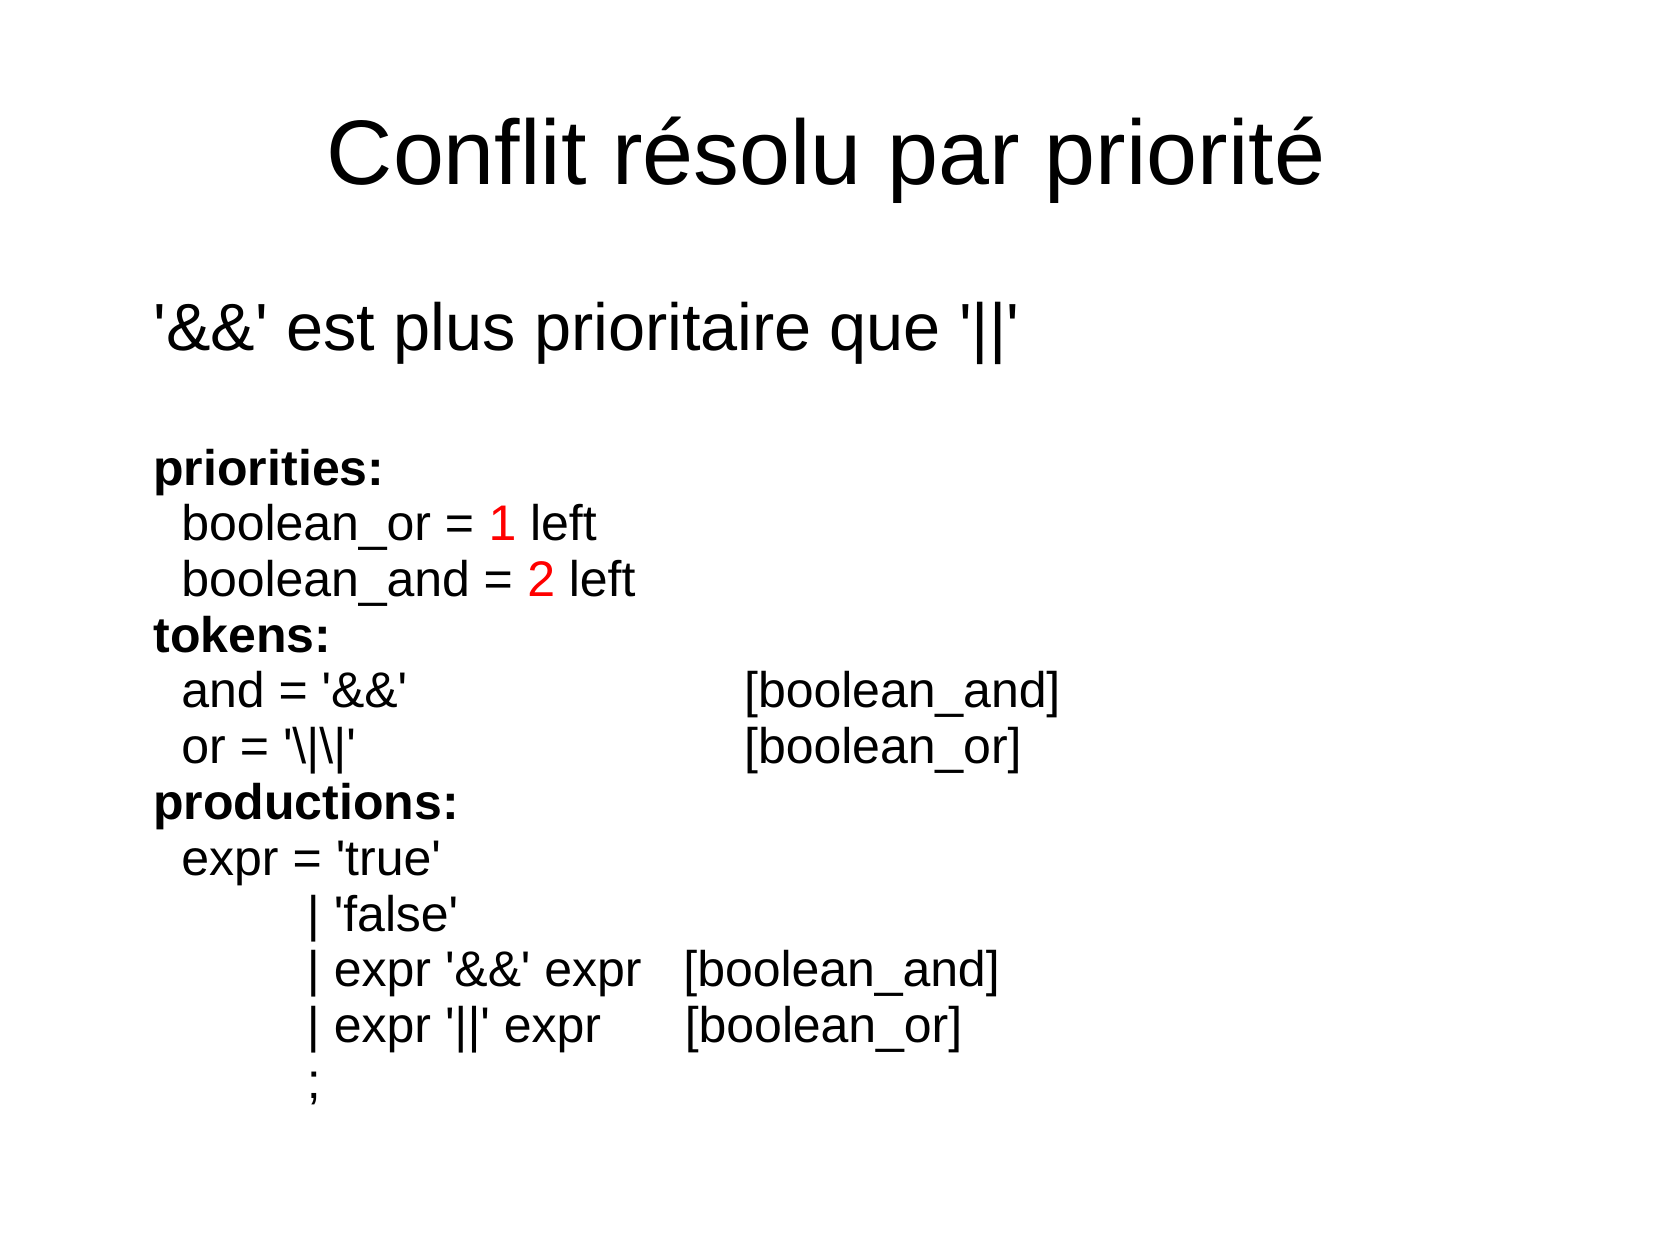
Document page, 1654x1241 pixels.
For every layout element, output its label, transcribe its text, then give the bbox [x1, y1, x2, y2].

list '&&' est plus prioritaire que '||' priorities: boolean_or = 1 left boolean_and = 2 left tokens: and = '&&' [boolean_and] or = '\|\|' [boolean_or] productions: expr = 'true' | 'false' | expr '&&' expr [boolean_and] | expr '||' expr [boolean_or] ; [82, 290, 1571, 1109]
title Conflit résolu par priorité [82, 56, 1571, 250]
